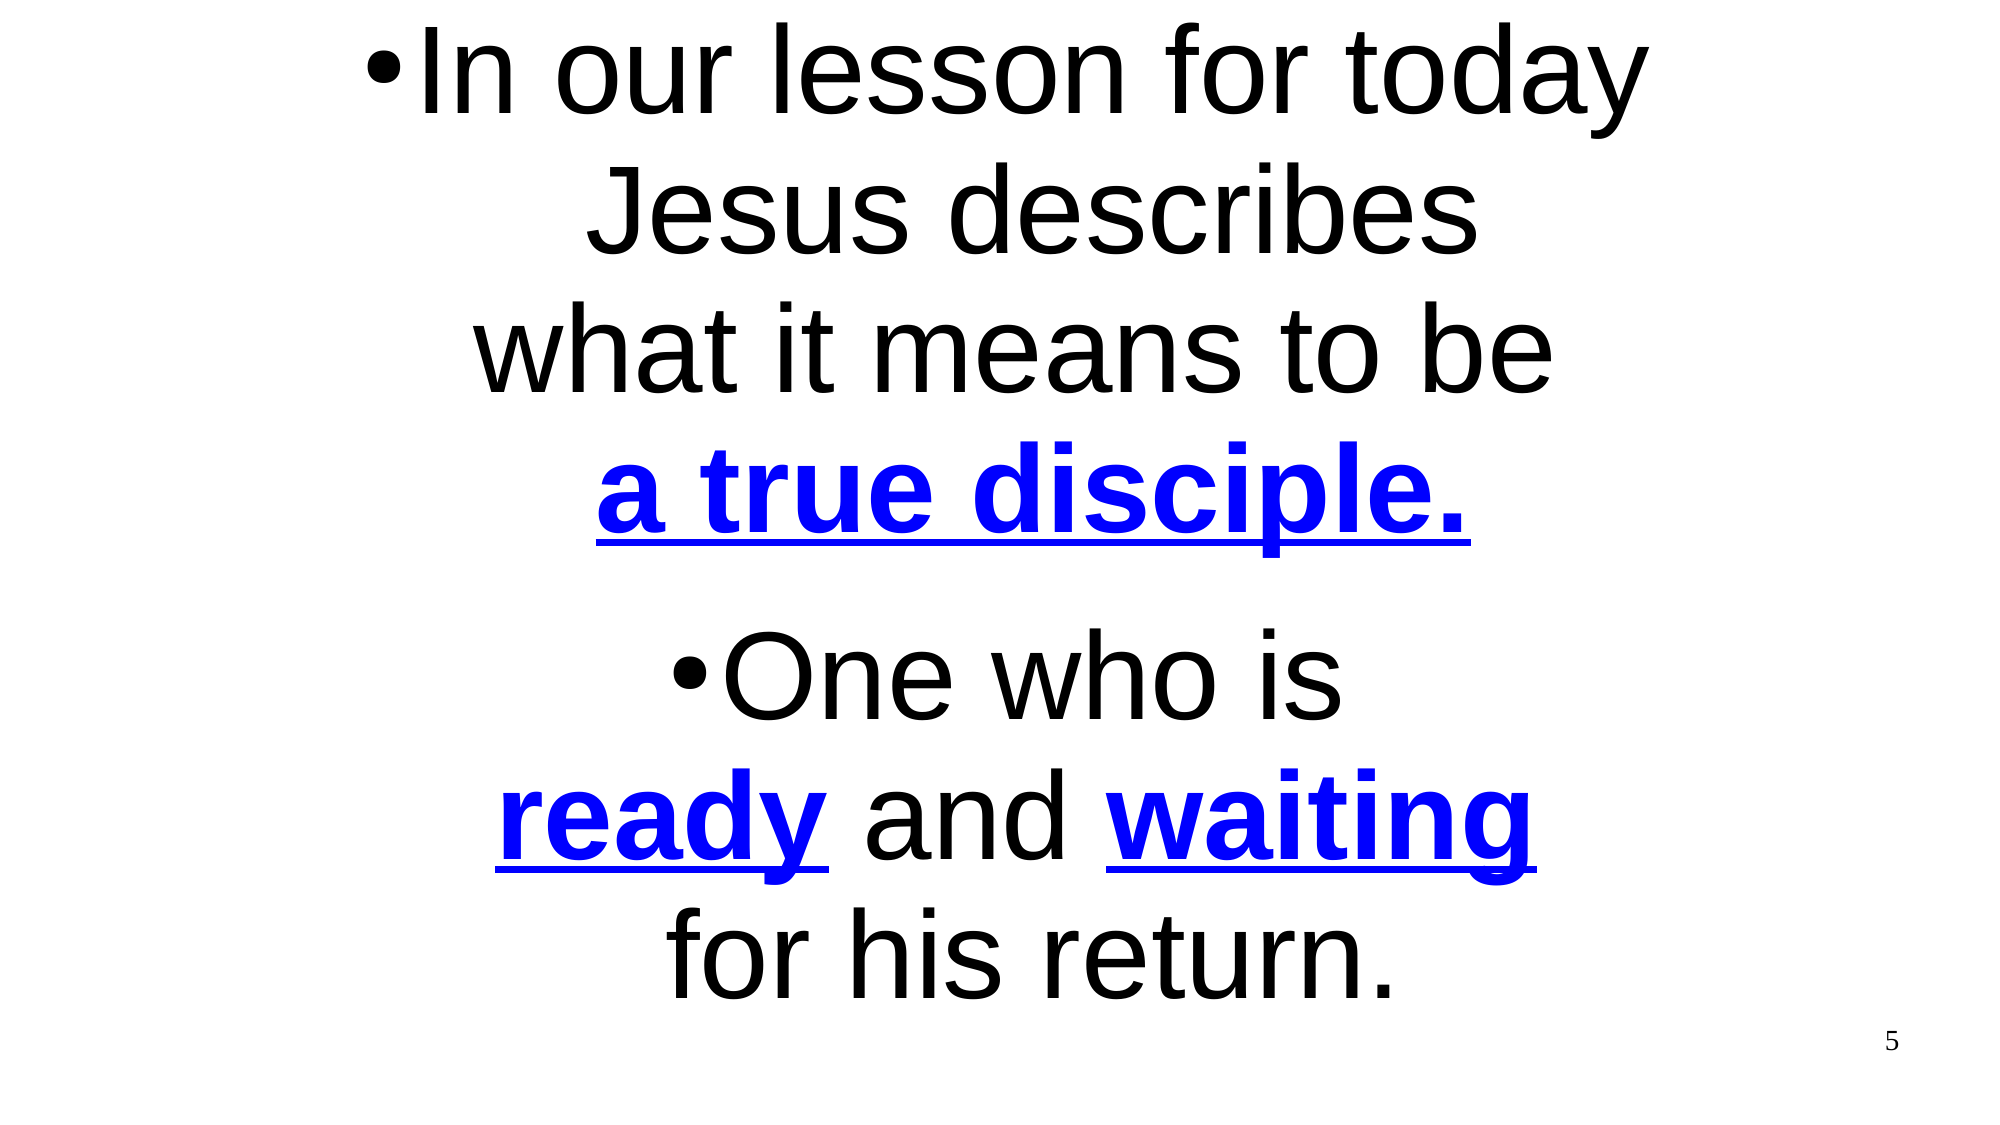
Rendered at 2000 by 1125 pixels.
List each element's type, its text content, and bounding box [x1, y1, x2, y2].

list In our lesson for today Jesus describes what it means to be a true disciple. One who is ready and waiting for his return. [0, 0, 1996, 1123]
